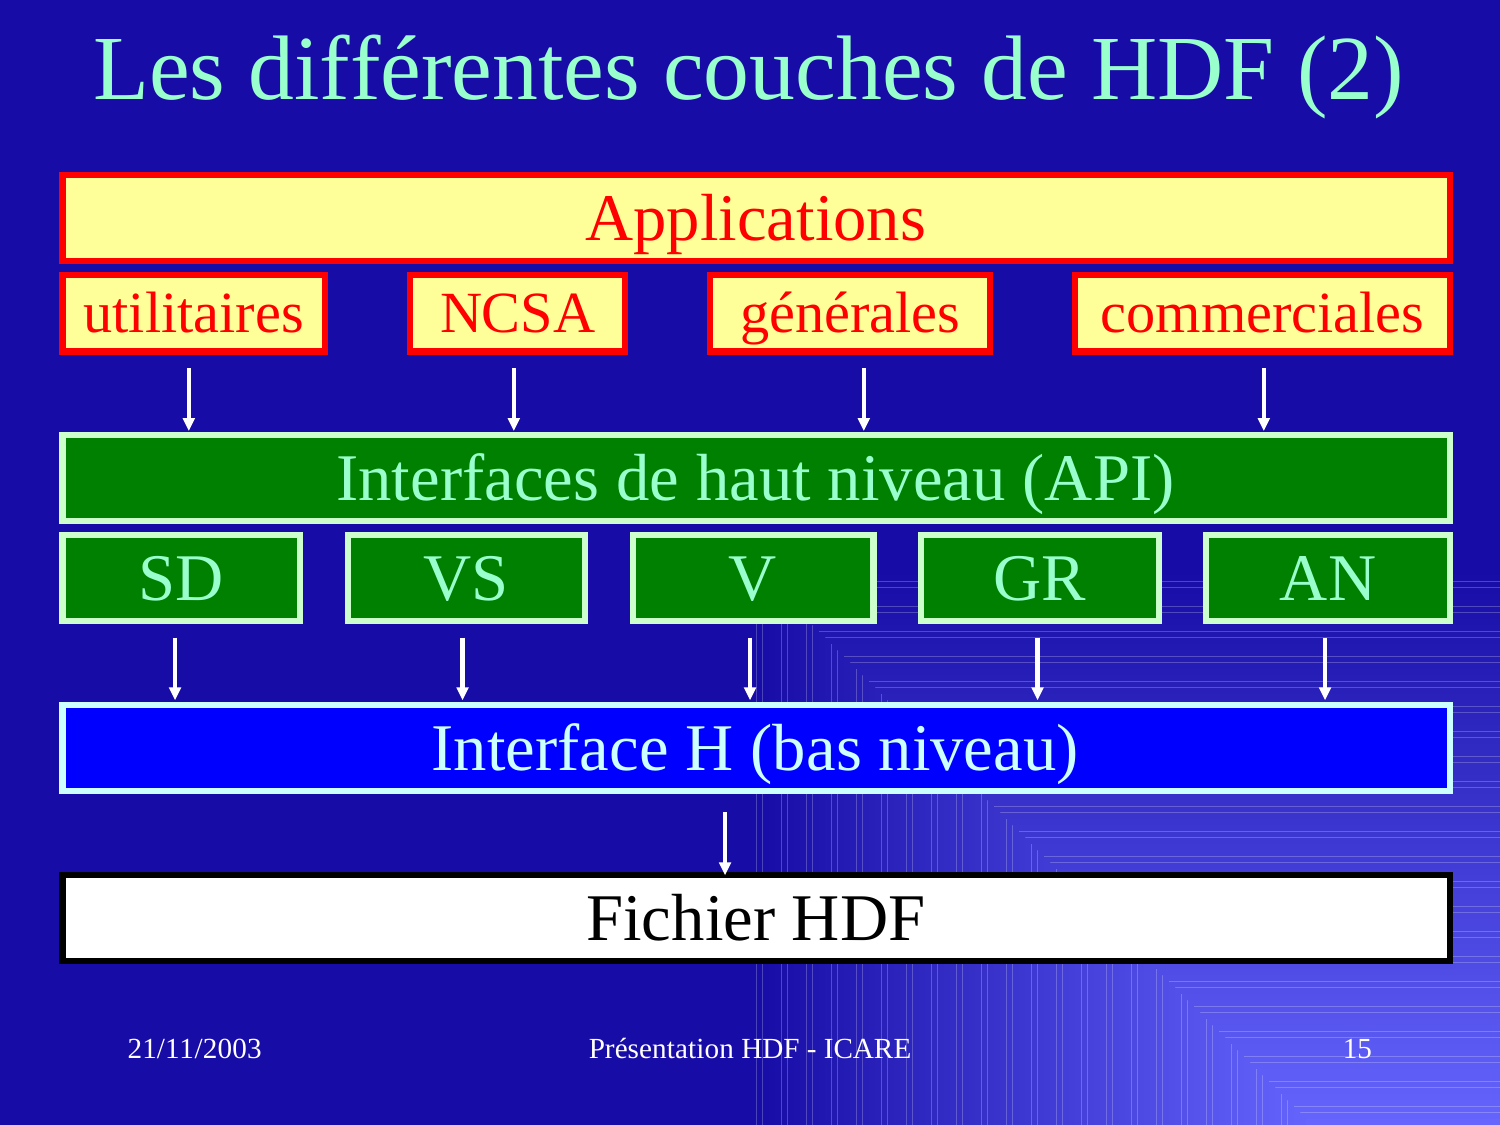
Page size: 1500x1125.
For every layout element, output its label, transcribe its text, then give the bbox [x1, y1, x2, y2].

text_box GR [921, 534, 1159, 621]
text_box SD [62, 534, 301, 621]
text_box commerciales [1074, 275, 1451, 352]
text_box Interfaces de haut niveau (API) [62, 434, 1450, 521]
text_box Interface H (bas niveau) [62, 704, 1450, 791]
title Les différentes couches de HDF (2) [37, 0, 1463, 138]
text_box VS [347, 534, 586, 621]
text_box utilitaires [62, 275, 325, 352]
text_box Fichier HDF [62, 874, 1450, 961]
text_box AN [1206, 534, 1450, 621]
text_box générales [710, 275, 990, 352]
text_box V [632, 534, 874, 621]
text_box Applications [62, 174, 1450, 261]
text_box NCSA [410, 275, 626, 352]
